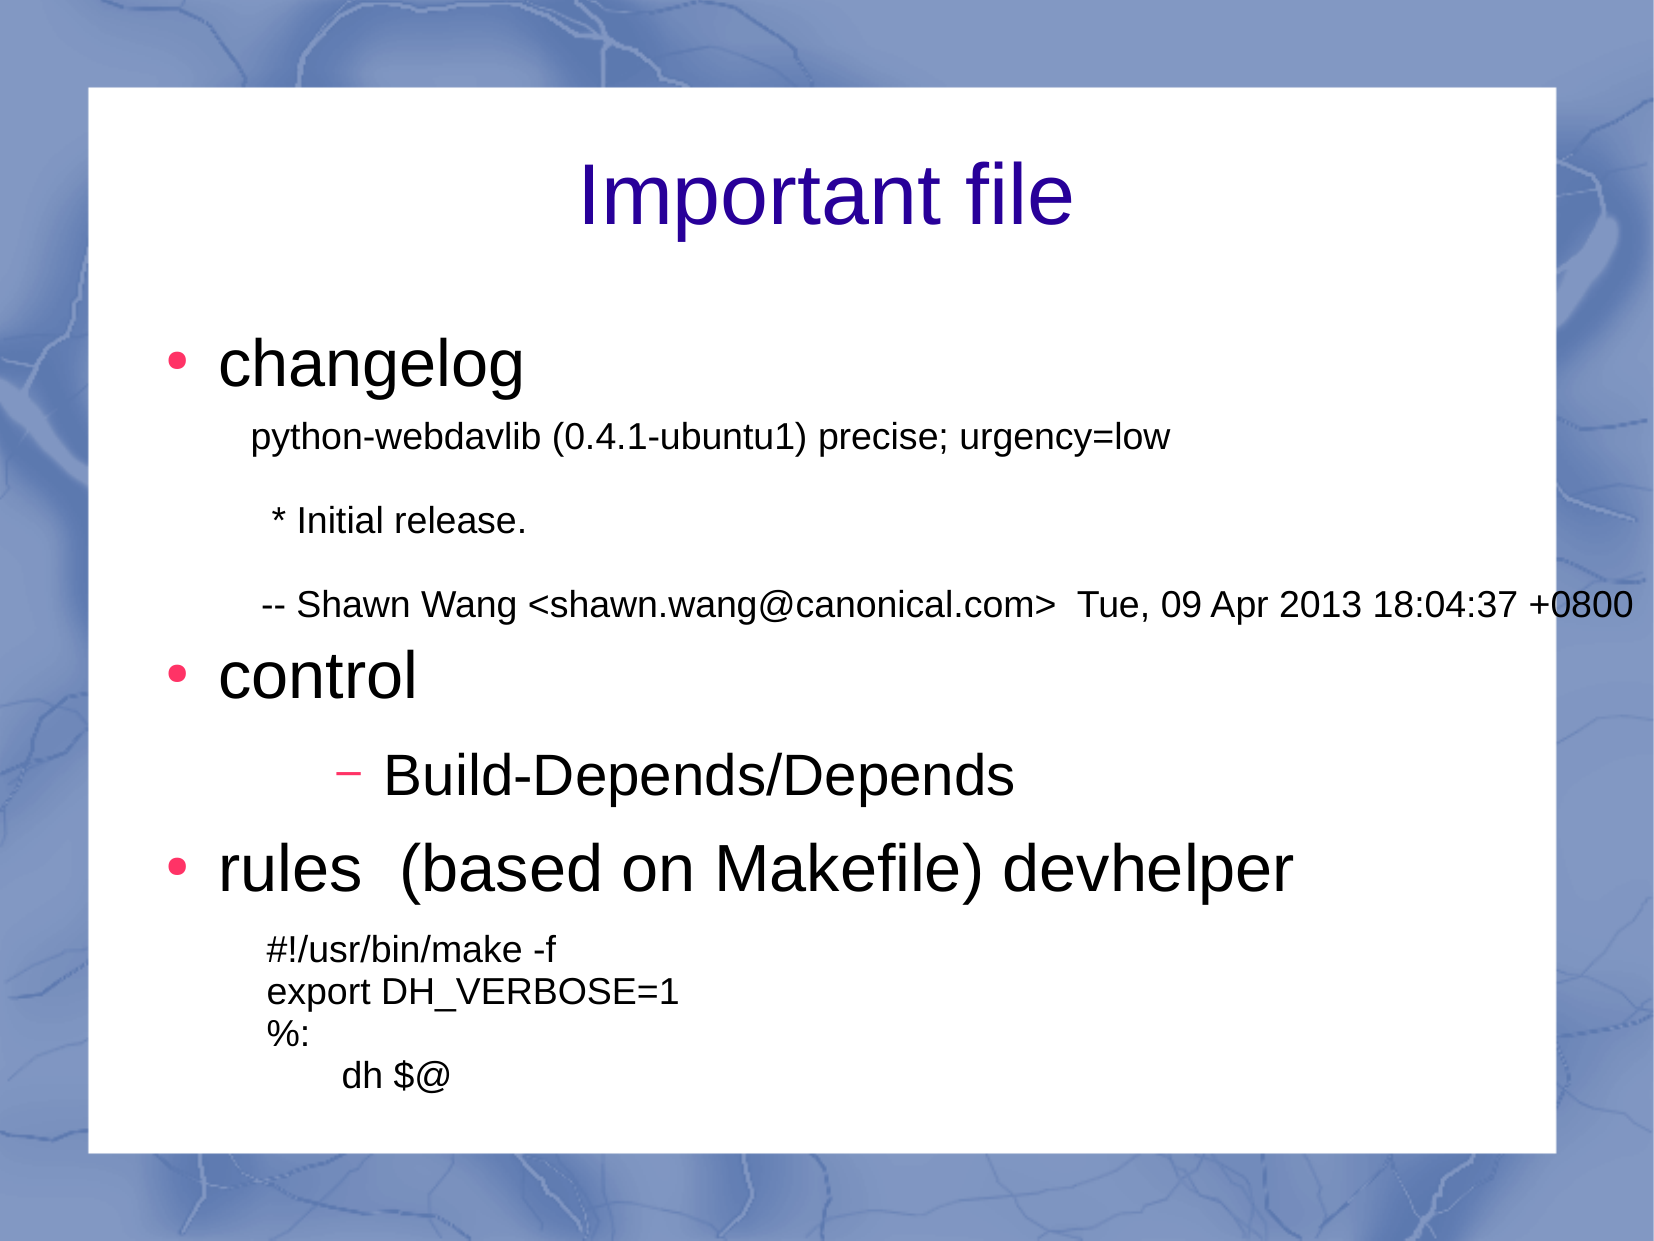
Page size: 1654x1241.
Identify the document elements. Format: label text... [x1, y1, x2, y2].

text_box #!/usr/bin/make -f export DH_VERBOSE=1 %: dh $@ [251, 921, 1497, 1104]
list changelog control Build-Depends/Depends rules (based on Makefile) devhelper [147, 325, 1506, 1045]
picture [0, 0, 1654, 1241]
text_box python-webdavlib (0.4.1-ubuntu1) precise; urgency=low * Initial release. -- Shawn Wang <shawn.wang@canonical.com> Tue, 09 Apr 2013 18:04:37 +0800 [235, 408, 1650, 634]
title Important file [118, 90, 1536, 298]
